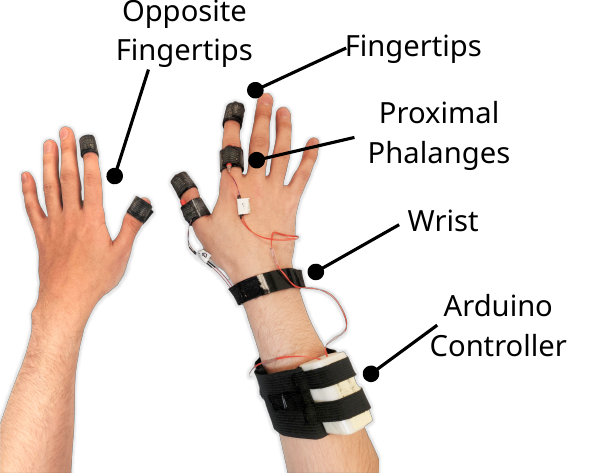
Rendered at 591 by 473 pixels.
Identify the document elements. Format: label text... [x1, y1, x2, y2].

text_box Fingertips [324, 29, 502, 61]
text_box Wrist [369, 204, 517, 237]
text_box Arduino Controller [405, 295, 591, 355]
text_box Proximal Phalanges [346, 116, 532, 148]
text_box Opposite Fingertips [73, 0, 296, 60]
picture [0, 93, 379, 473]
